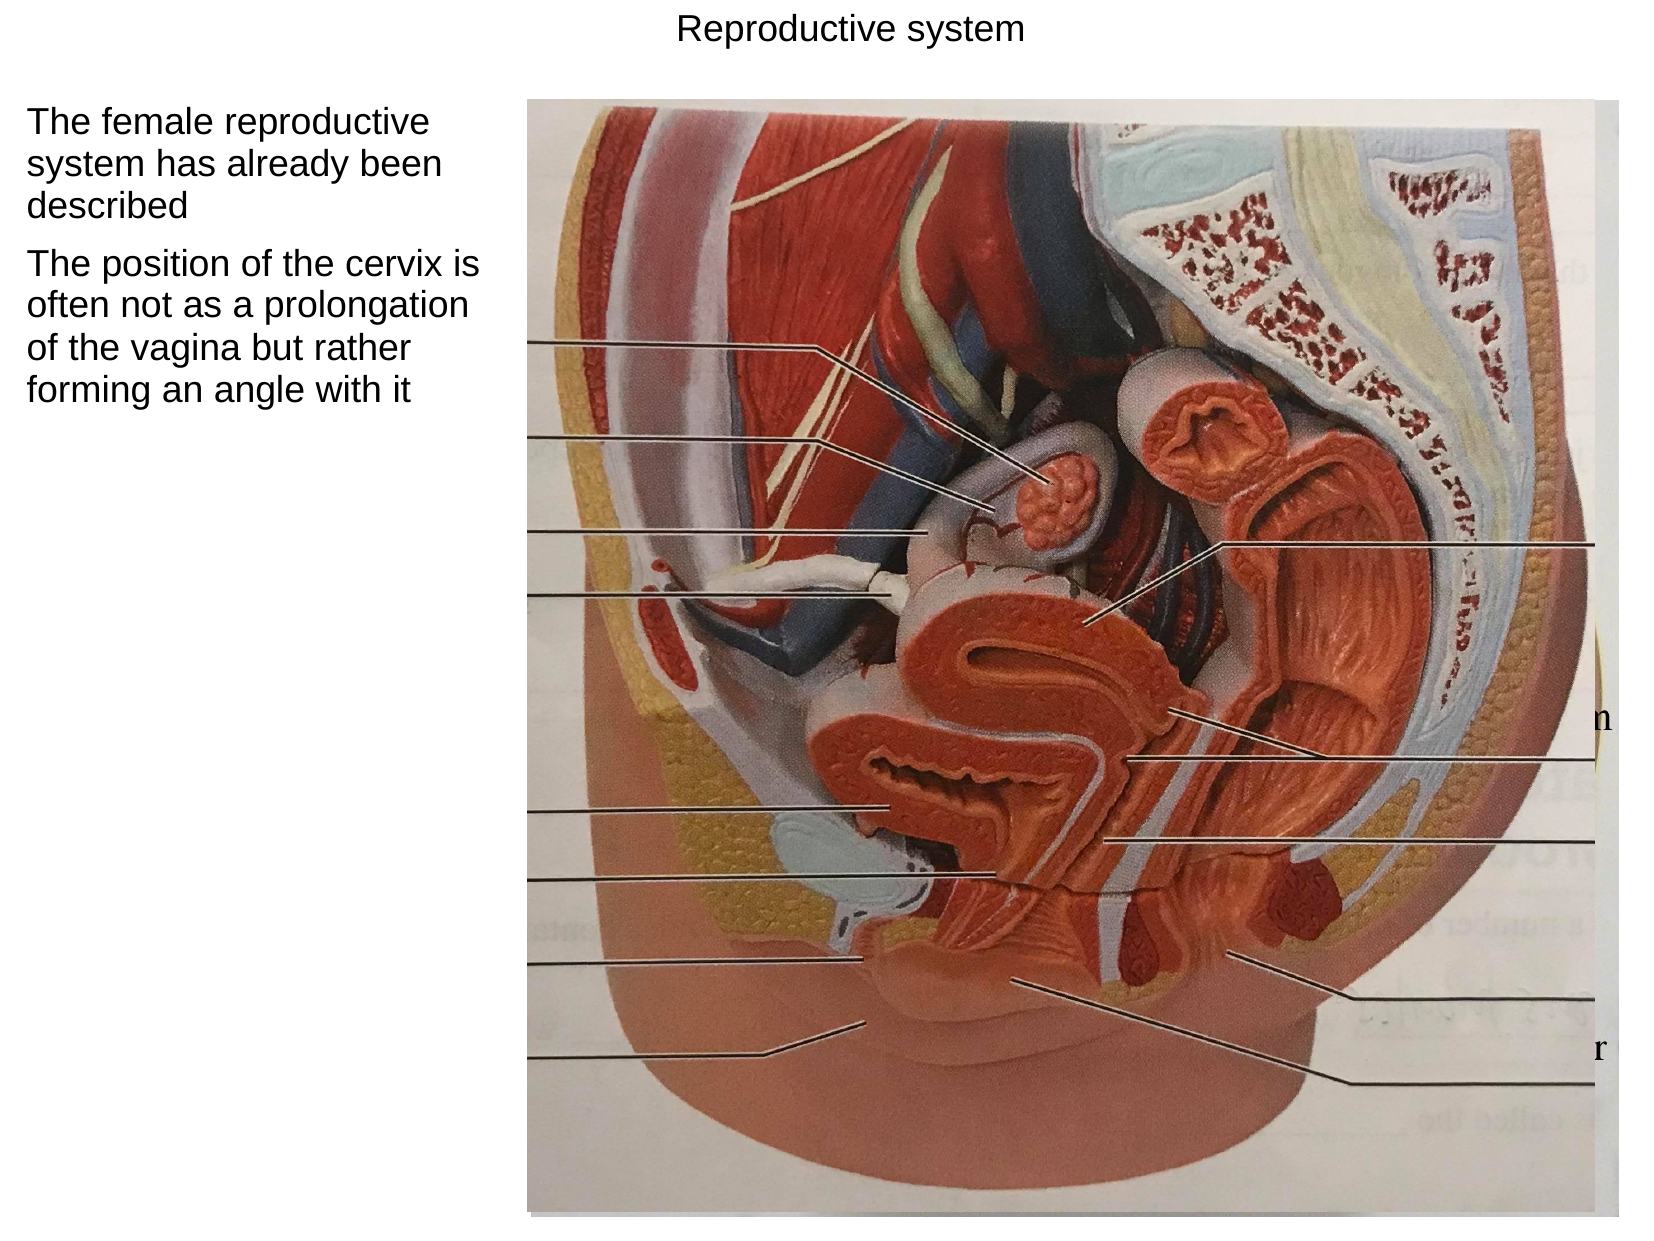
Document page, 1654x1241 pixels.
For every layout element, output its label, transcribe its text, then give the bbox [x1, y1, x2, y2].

text_box Reproductive system [661, 0, 1052, 60]
text_box The position of the cervix is often not as a prolongation of the vagina but rather forming an angle with it [11, 234, 520, 418]
text_box The female reproductive system has already been described [11, 92, 520, 234]
picture [527, 99, 1619, 1217]
